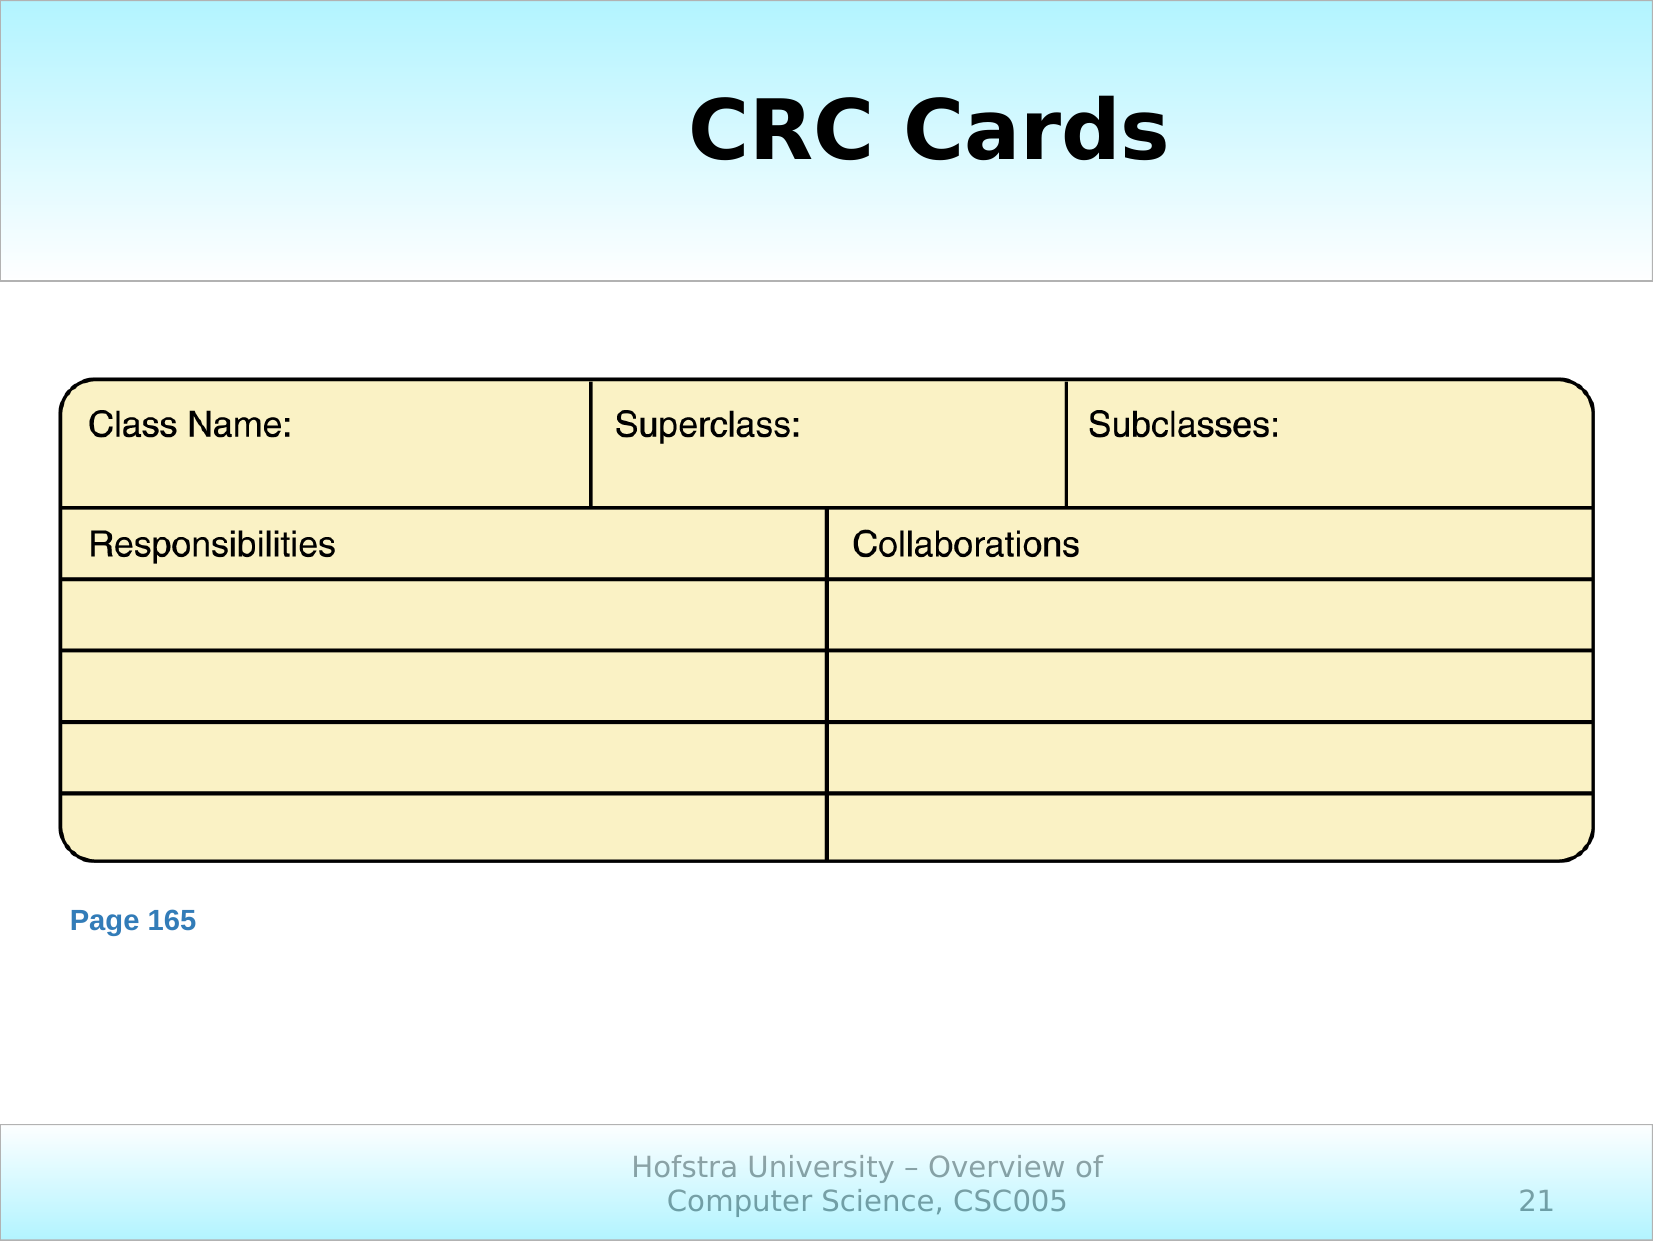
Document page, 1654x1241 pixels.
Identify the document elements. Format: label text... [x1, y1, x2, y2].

text_box Page 165 [55, 895, 731, 945]
picture [41, 360, 1612, 880]
title CRC Cards [247, 27, 1612, 235]
